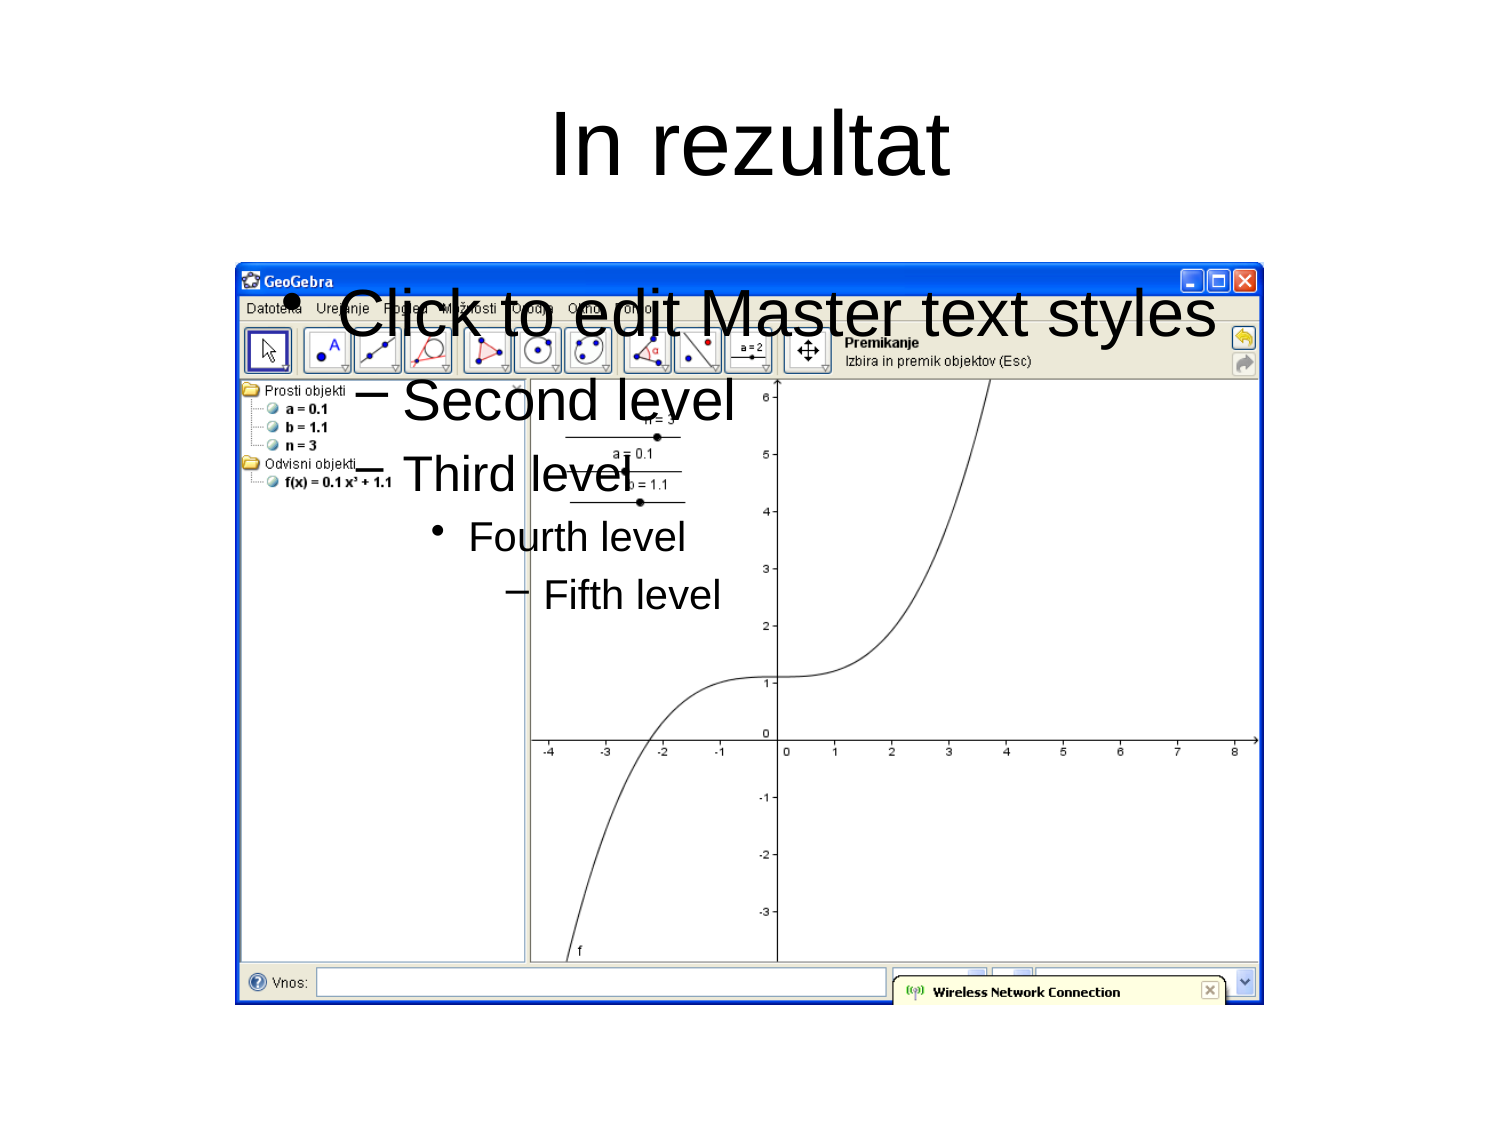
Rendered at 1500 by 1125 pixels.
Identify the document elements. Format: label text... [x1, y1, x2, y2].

picture [235, 262, 1264, 1005]
title In rezultat [75, 45, 1425, 233]
